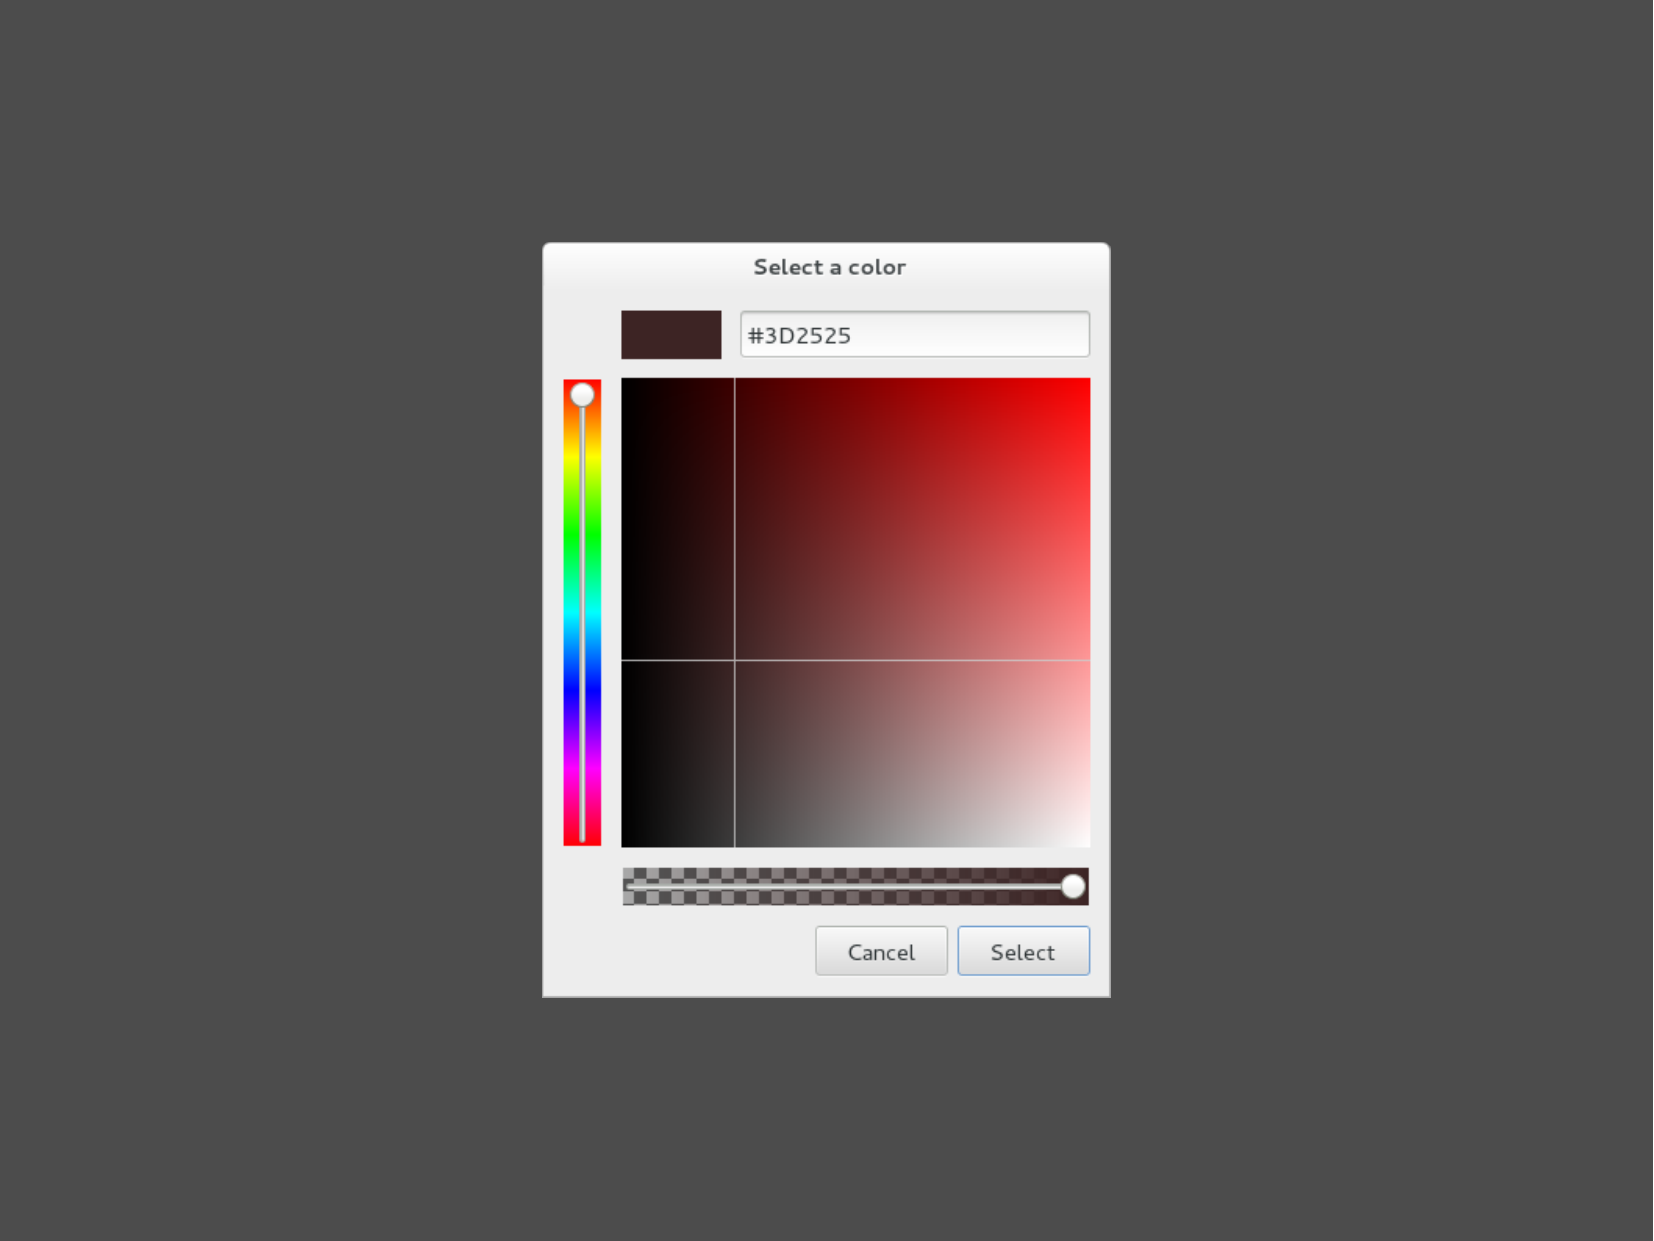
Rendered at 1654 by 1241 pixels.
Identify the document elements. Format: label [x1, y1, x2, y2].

picture [542, 242, 1111, 998]
